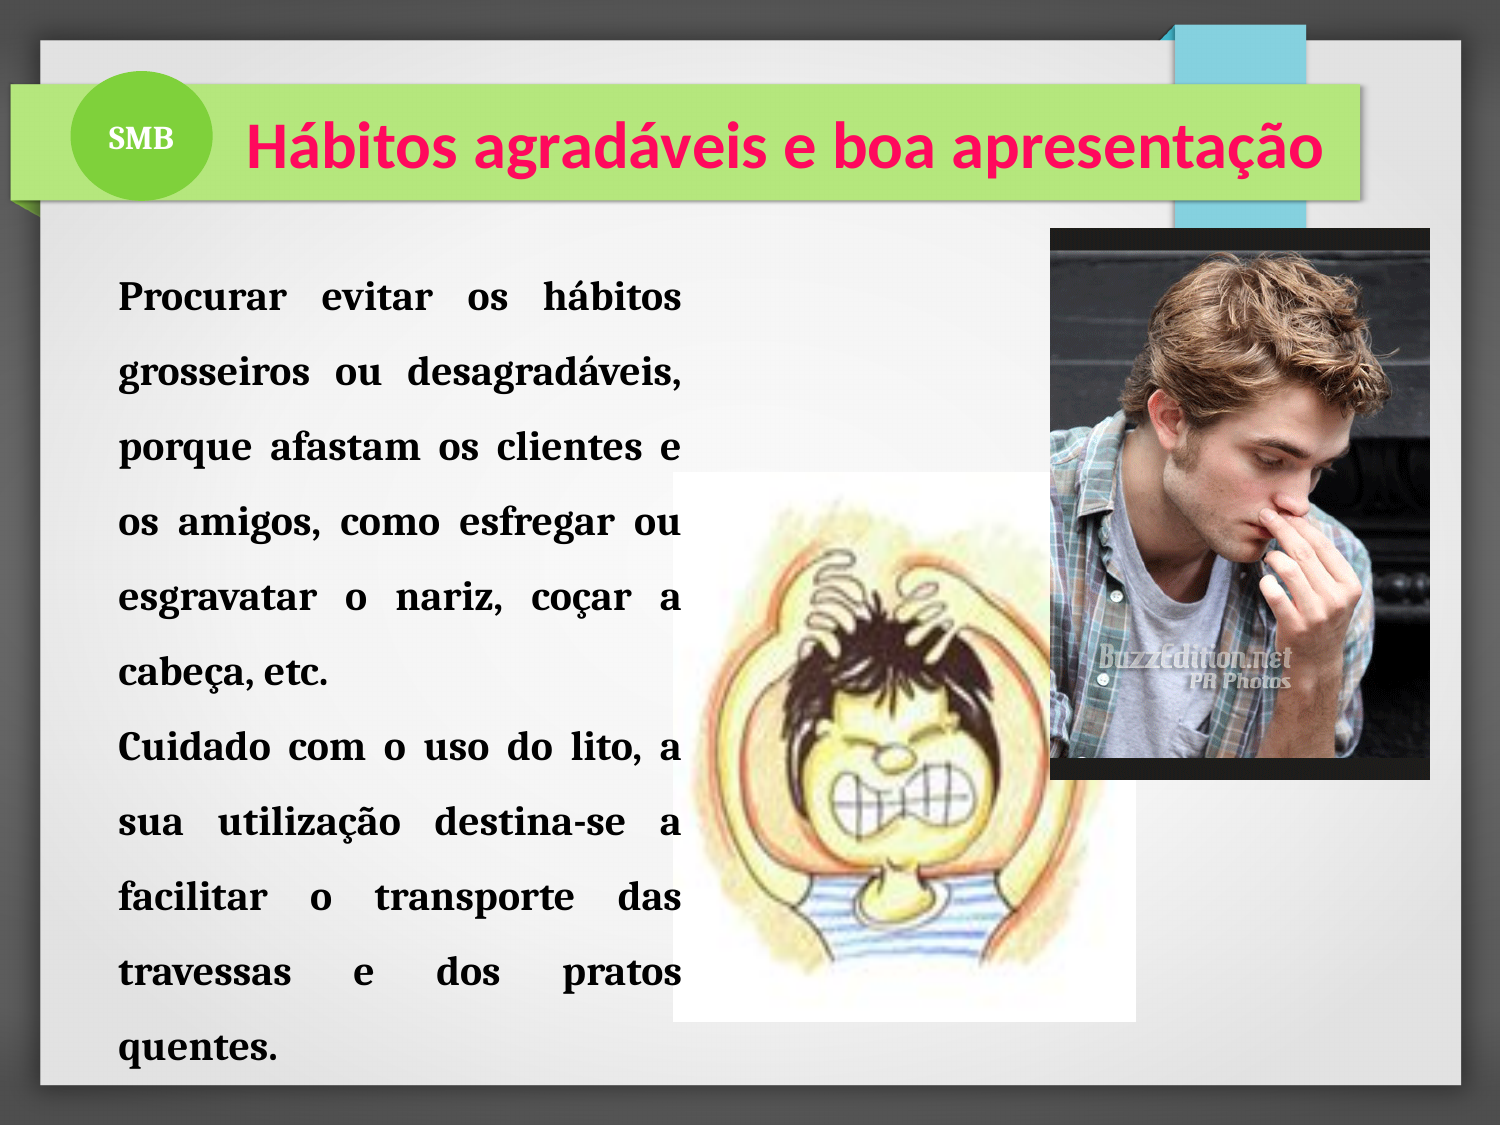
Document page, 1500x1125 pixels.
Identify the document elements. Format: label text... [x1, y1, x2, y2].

text_box Procurar evitar os hábitos grosseiros ou desagradáveis, porque afastam os clientes e os amigos, como esfregar ou esgravatar o nariz, coçar a cabeça, etc. Cuidado com o uso do lito, a sua utilização destina-se a facilitar o transporte das travessas e dos pratos quentes. [103, 236, 697, 1076]
text_box Hábitos agradáveis e boa apresentação [221, 94, 1371, 189]
picture [0, 0, 1500, 1125]
text_box SMB [70, 71, 213, 201]
